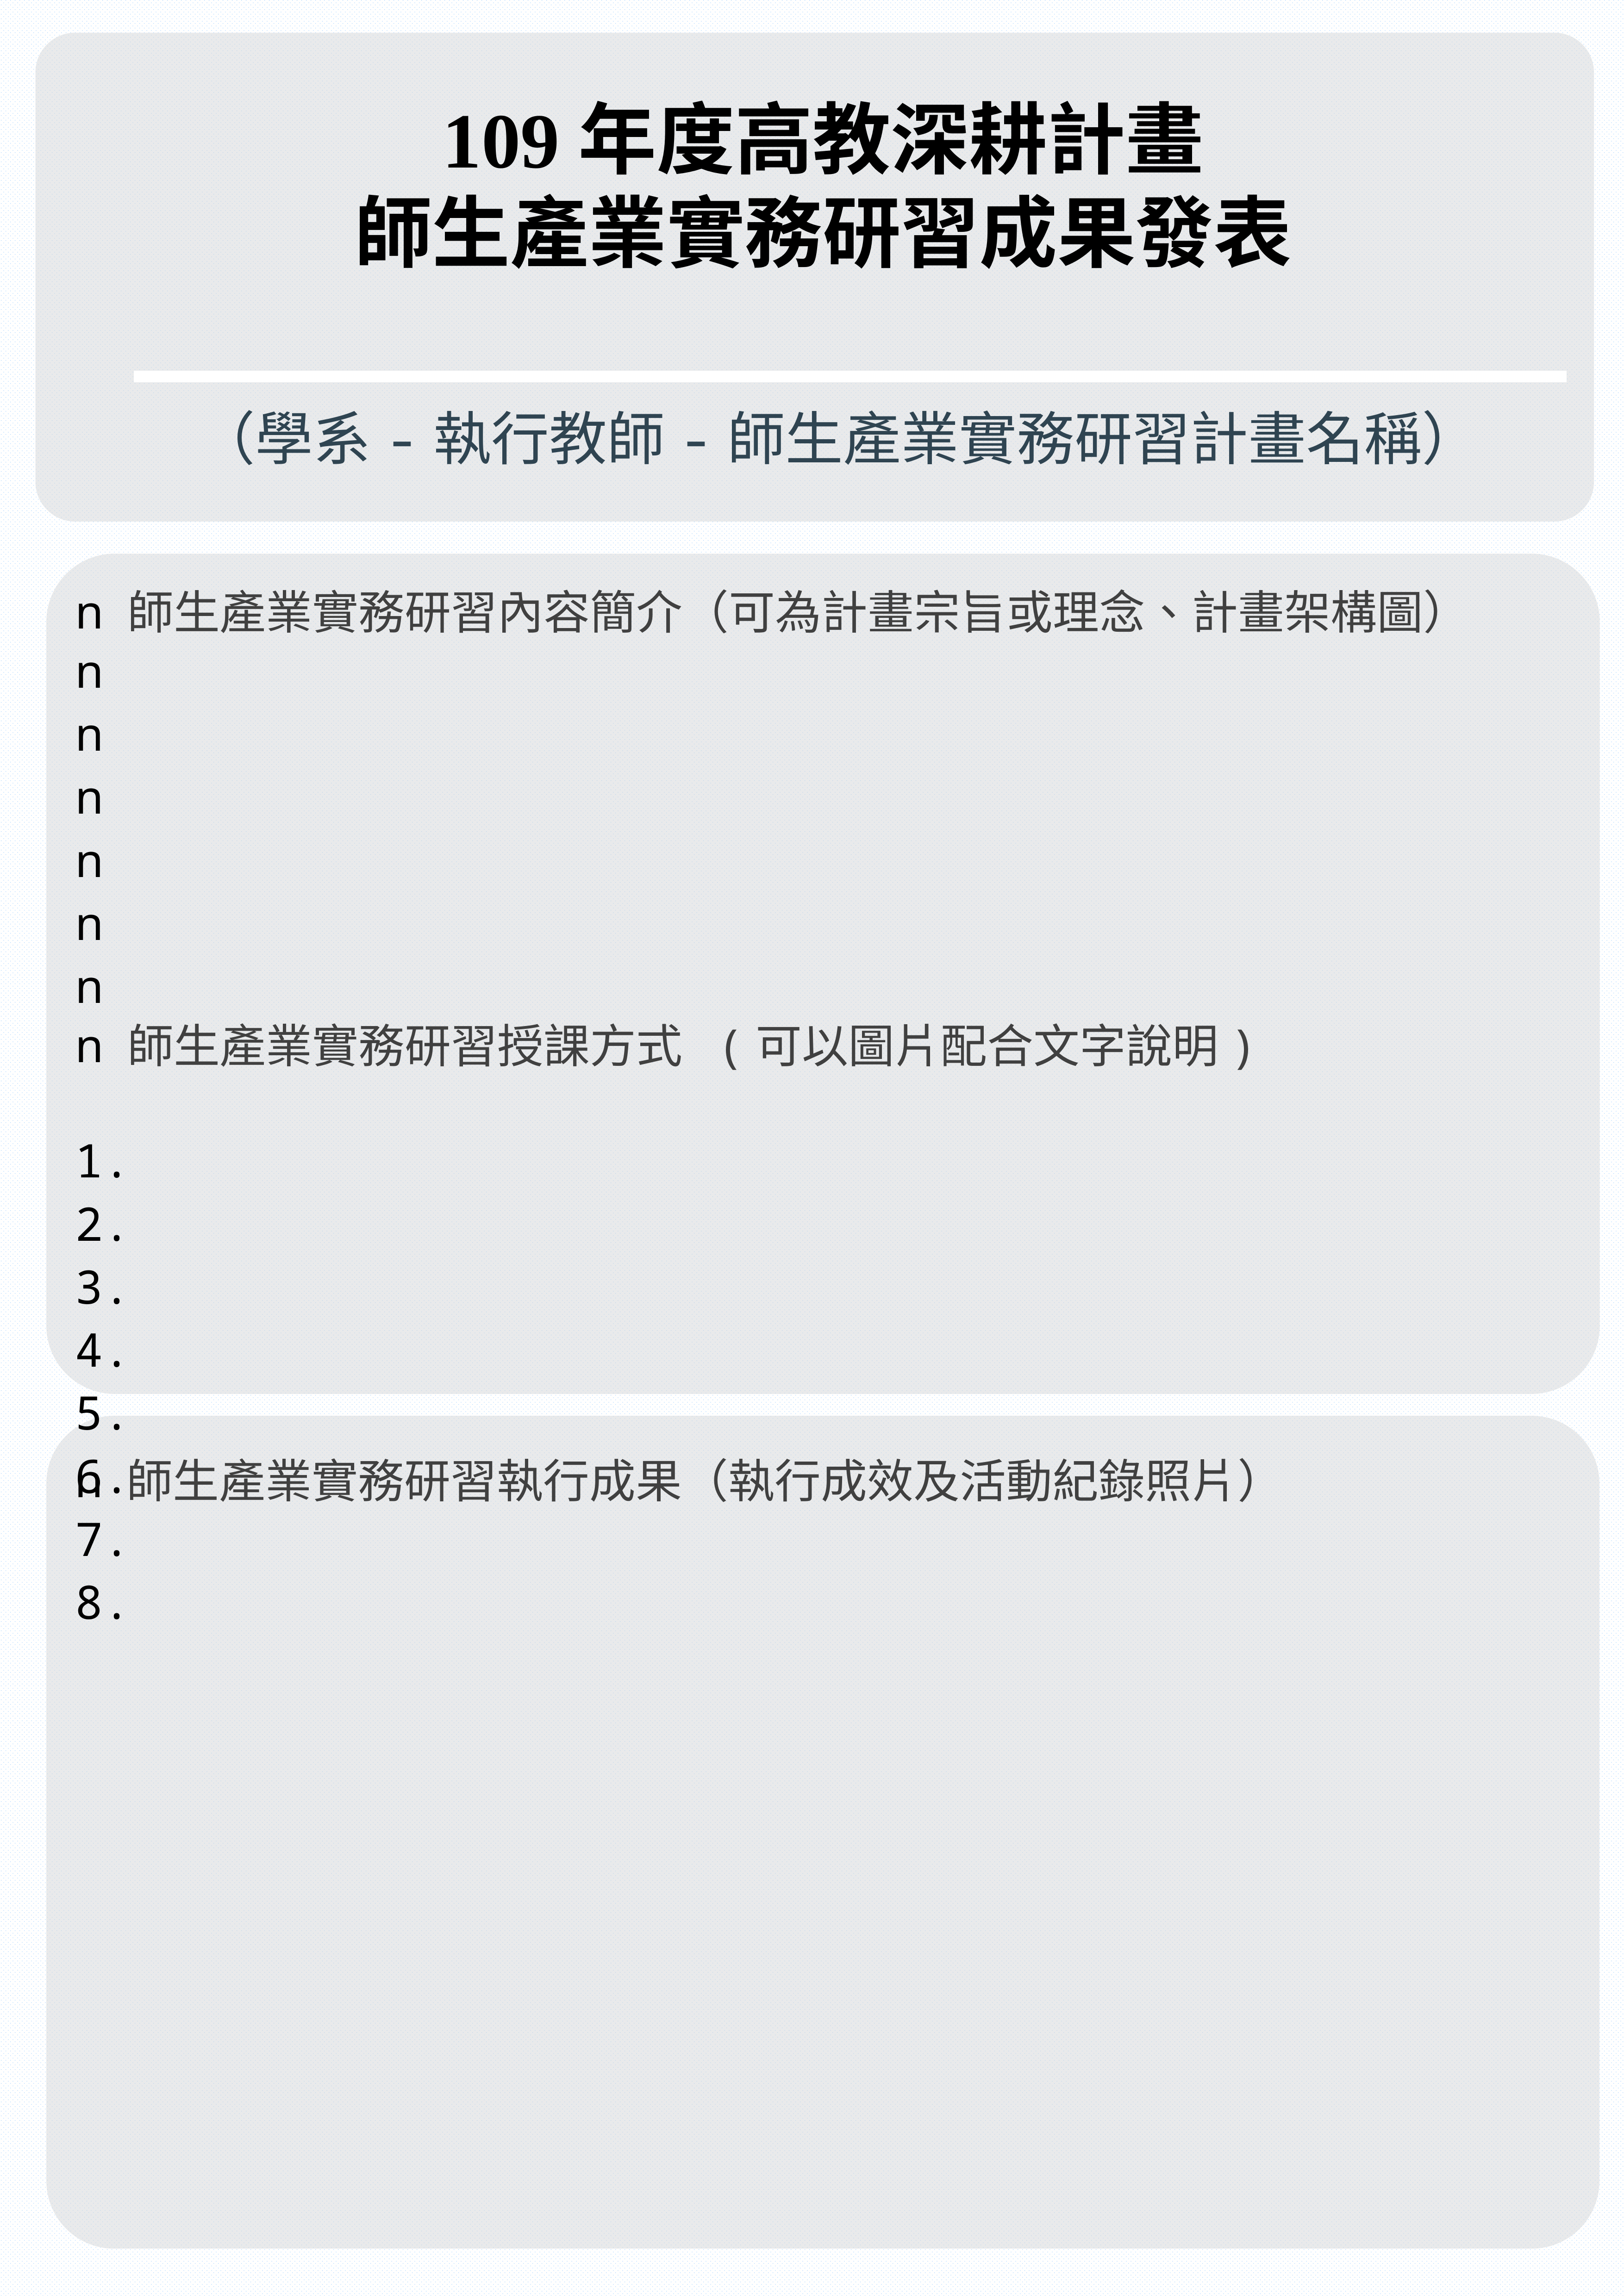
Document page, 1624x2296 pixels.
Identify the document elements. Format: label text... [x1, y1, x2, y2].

text_box 109年度高教深耕計畫 師生產業實務研習成果發表 [79, 44, 1567, 323]
text_box [35, 32, 1594, 522]
text_box [46, 554, 1600, 1390]
text_box （學系-執行教師-師生產業實務研習計畫名稱） [74, 398, 1562, 476]
text_box [46, 1420, 1599, 2249]
text_box 師生產業實務研習內容簡介（可為計畫宗旨或理念、計畫架構圖） 師生產業實務研習授課方式 (可以圖片配合文字說明) [68, 579, 1555, 1454]
text_box 師生產業實務研習執行成果（執行成效及活動紀錄照片） [68, 1448, 1555, 2192]
